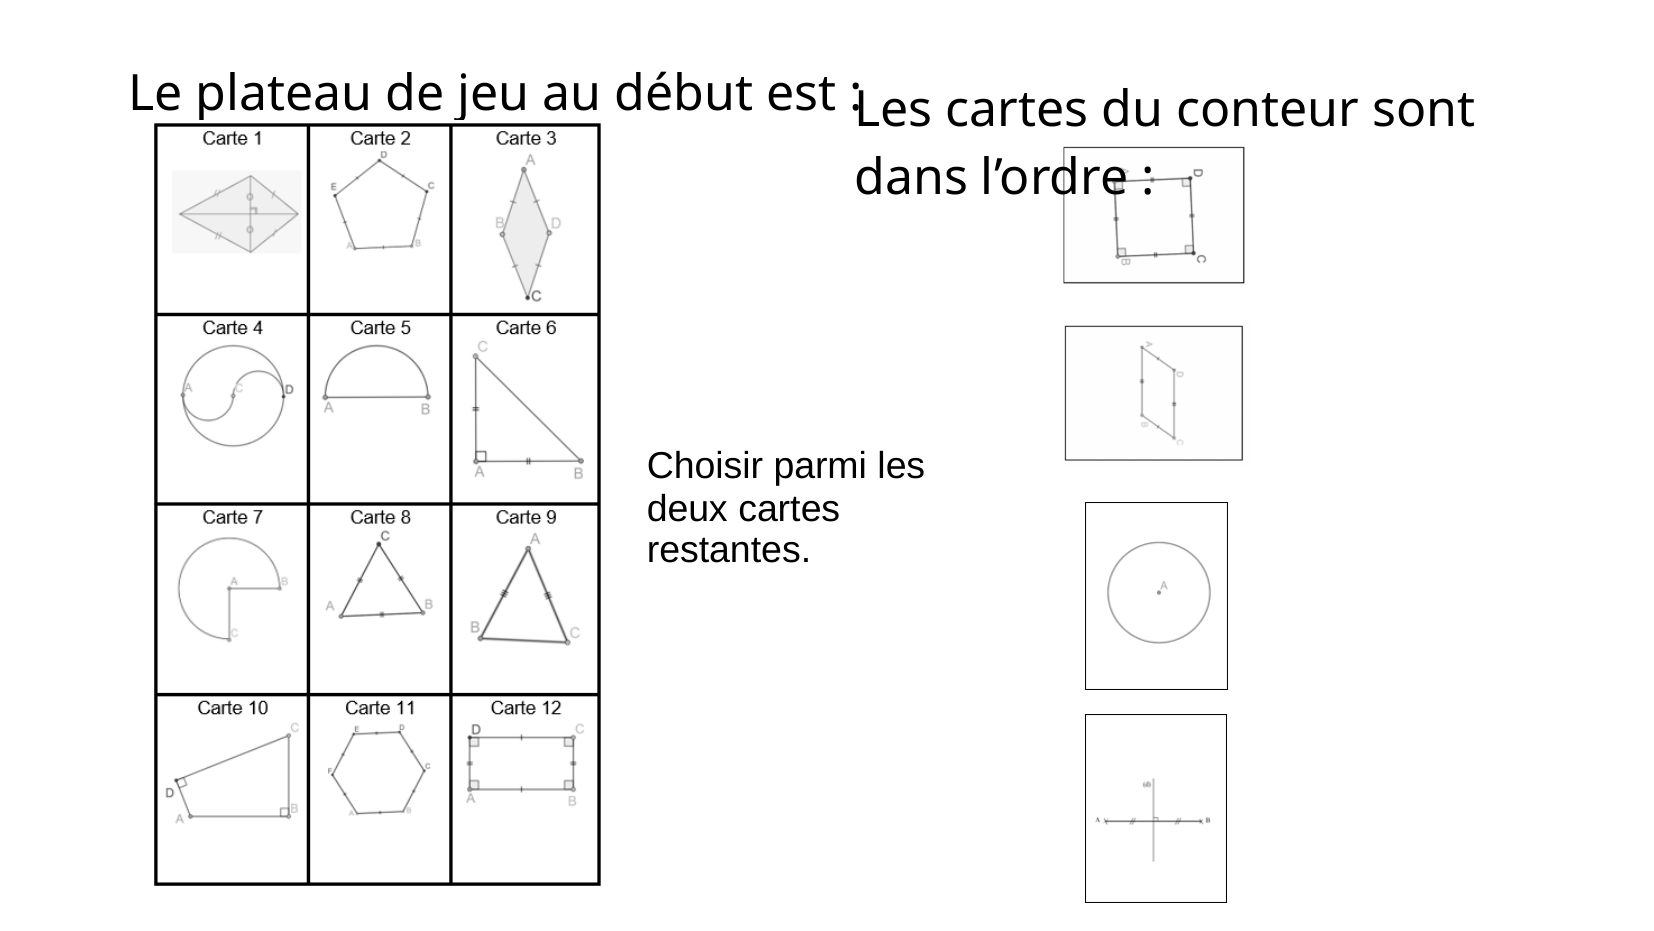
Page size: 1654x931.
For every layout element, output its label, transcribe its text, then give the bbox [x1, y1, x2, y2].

text_box Choisir parmi les deux cartes restantes. [632, 437, 1026, 579]
title Le plateau de jeu au début est : [113, 49, 1513, 140]
picture [1082, 711, 1229, 905]
text_box Les cartes du conteur sont dans l’ordre : [839, 65, 1576, 191]
picture [1059, 319, 1252, 467]
picture [152, 120, 603, 887]
picture [1082, 497, 1230, 692]
picture [1063, 191, 1248, 287]
